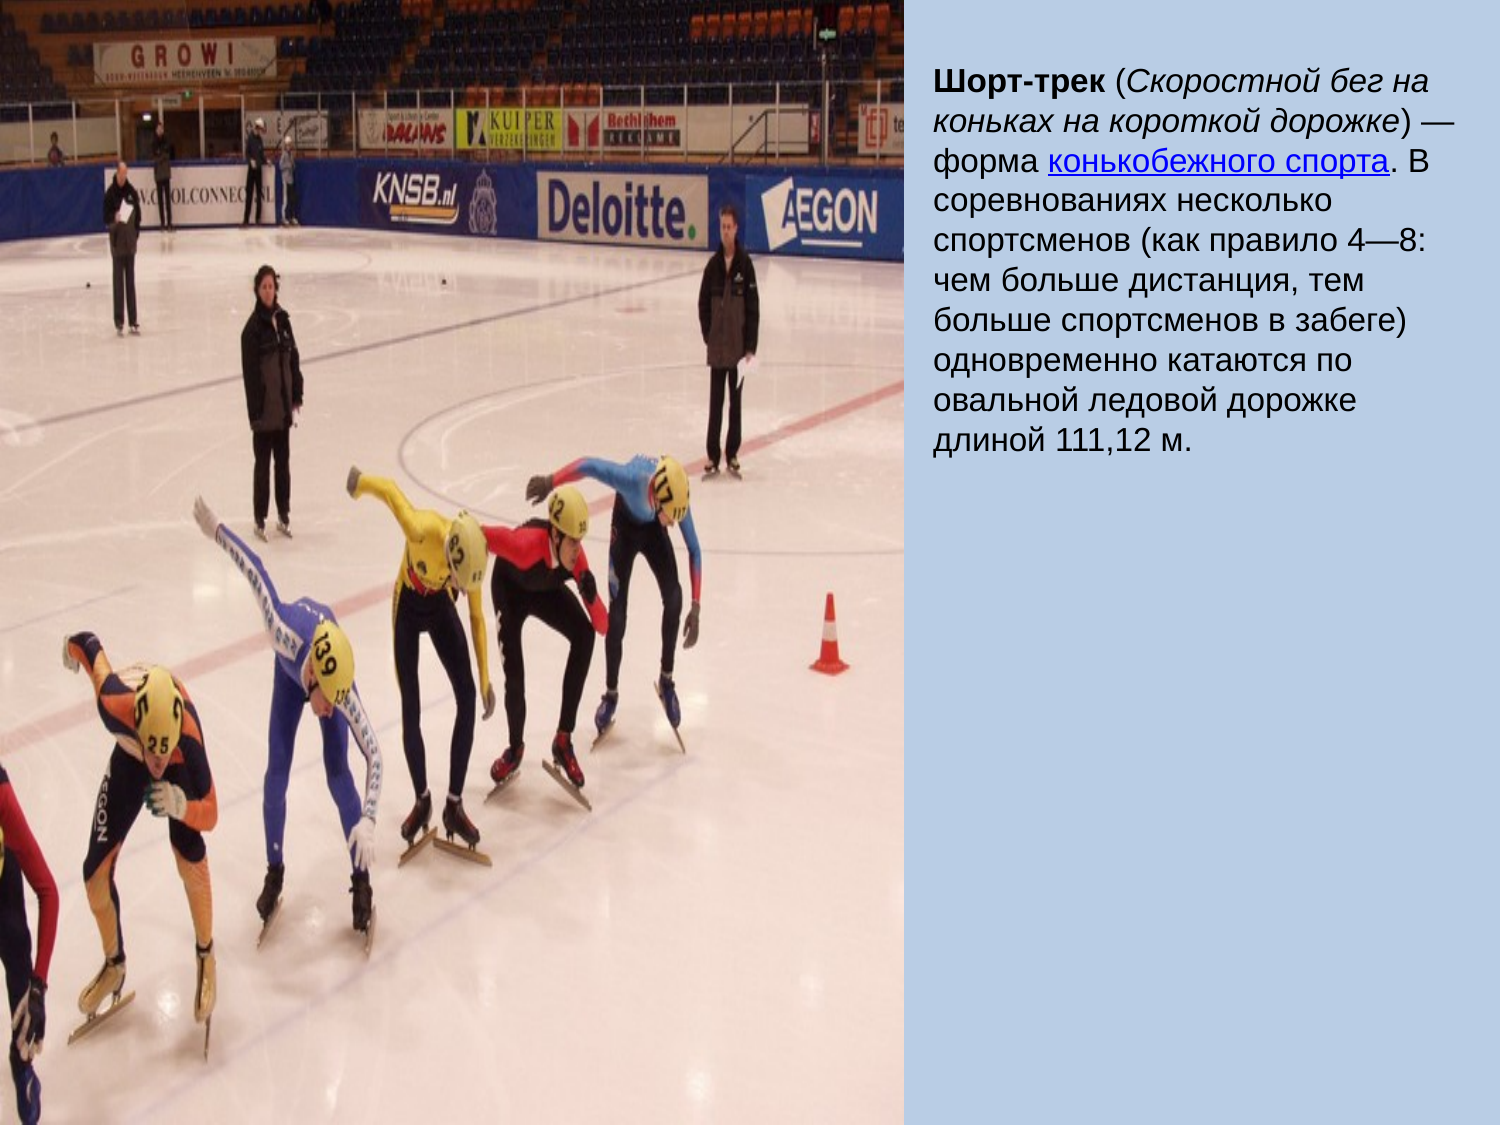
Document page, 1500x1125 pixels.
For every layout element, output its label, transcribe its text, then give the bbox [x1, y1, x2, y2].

text_box Шорт-трек (Скоростной бег на коньках на короткой дорожке) — форма конькобежного спорта. В соревнованиях несколько спортсменов (как правило 4—8: чем больше дистанция, тем больше спортсменов в забеге) одновременно катаются по овальной ледовой дорожке длиной 111,12 м. [933, 59, 1476, 809]
picture [0, 0, 904, 1125]
